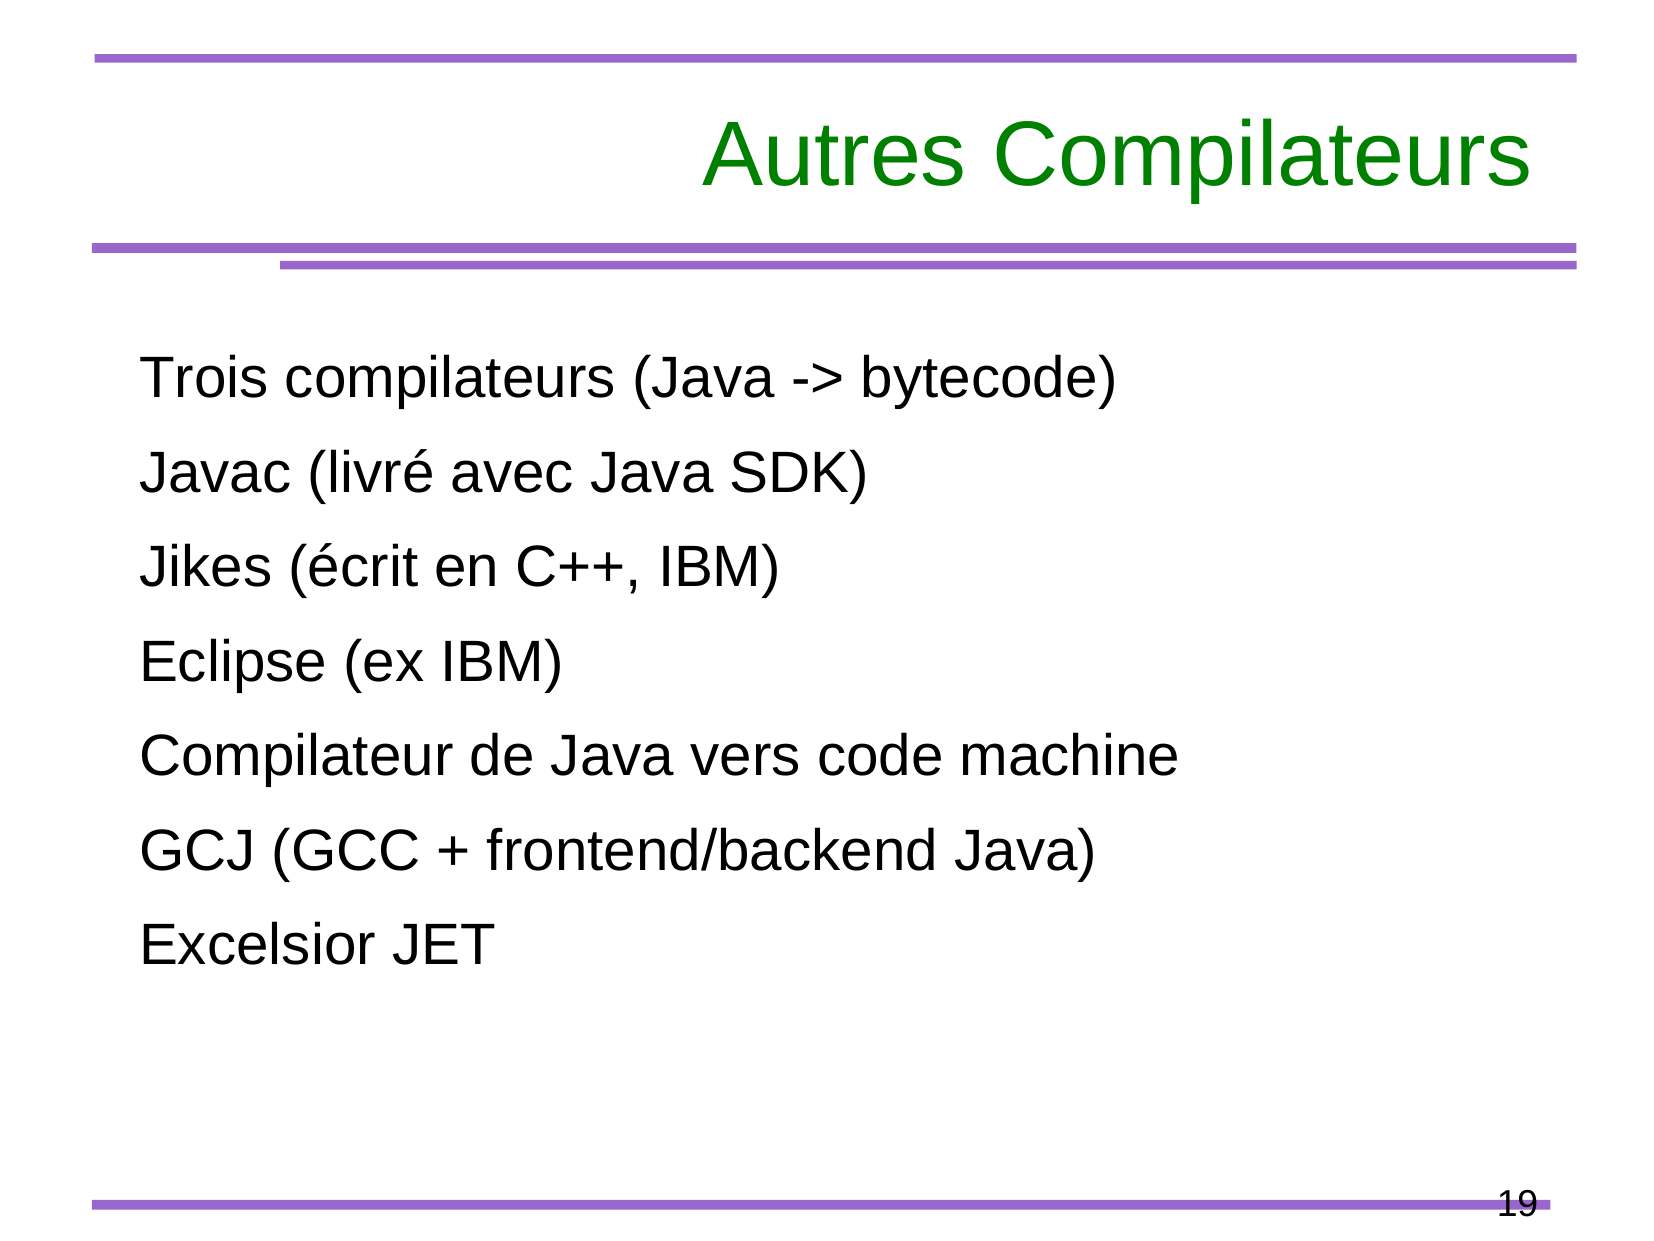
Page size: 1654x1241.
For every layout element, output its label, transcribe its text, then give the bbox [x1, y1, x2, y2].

list Trois compilateurs (Java -> bytecode) Javac (livré avec Java SDK) Jikes (écrit en C++, IBM) Eclipse (ex IBM) Compilateur de Java vers code machine GCJ (GCC + frontend/backend Java) Excelsior JET [121, 344, 1534, 1165]
title Autres Compilateurs [121, 49, 1534, 257]
